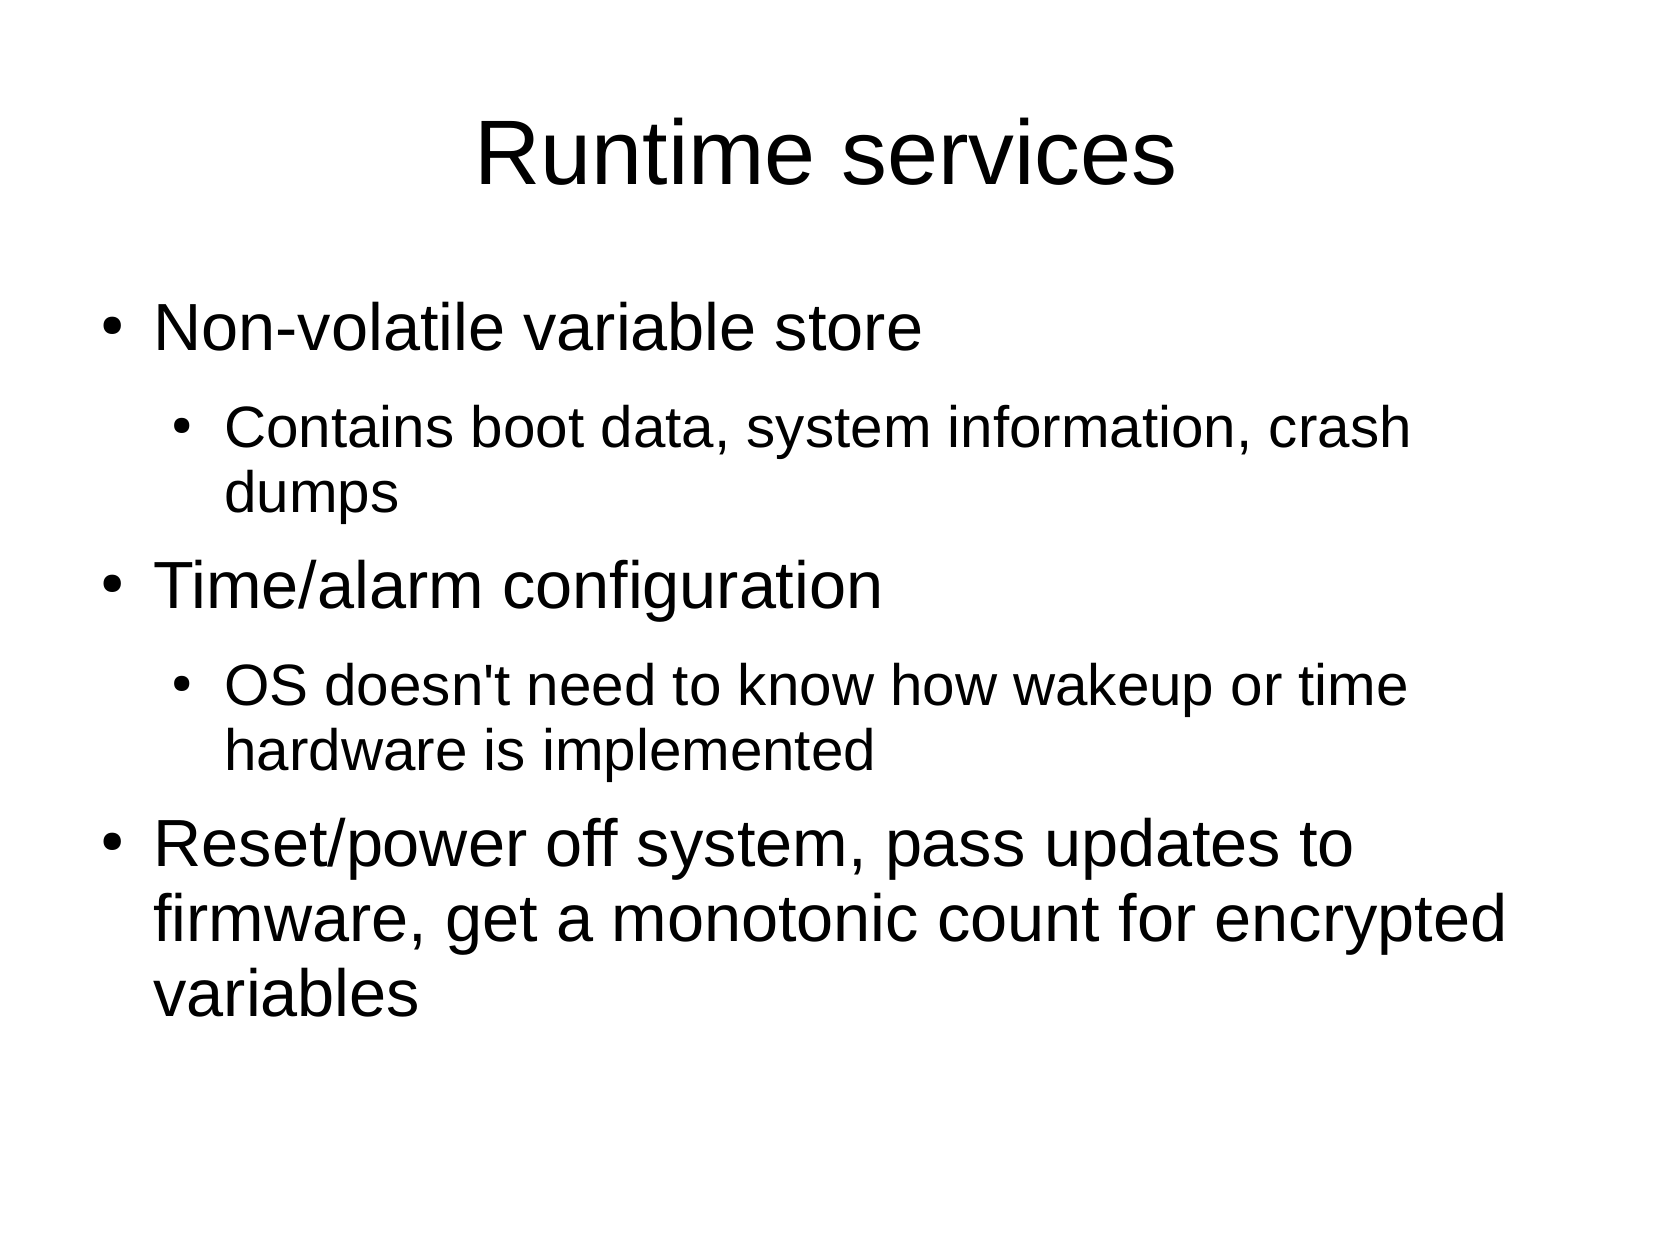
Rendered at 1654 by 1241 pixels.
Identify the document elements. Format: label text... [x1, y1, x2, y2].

title Runtime services [82, 49, 1571, 257]
list Non-volatile variable store Contains boot data, system information, crash dumps Time/alarm configuration OS doesn't need to know how wakeup or time hardware is implemented Reset/power off system, pass updates to firmware, get a monotonic count for encrypted variables [82, 290, 1571, 1109]
